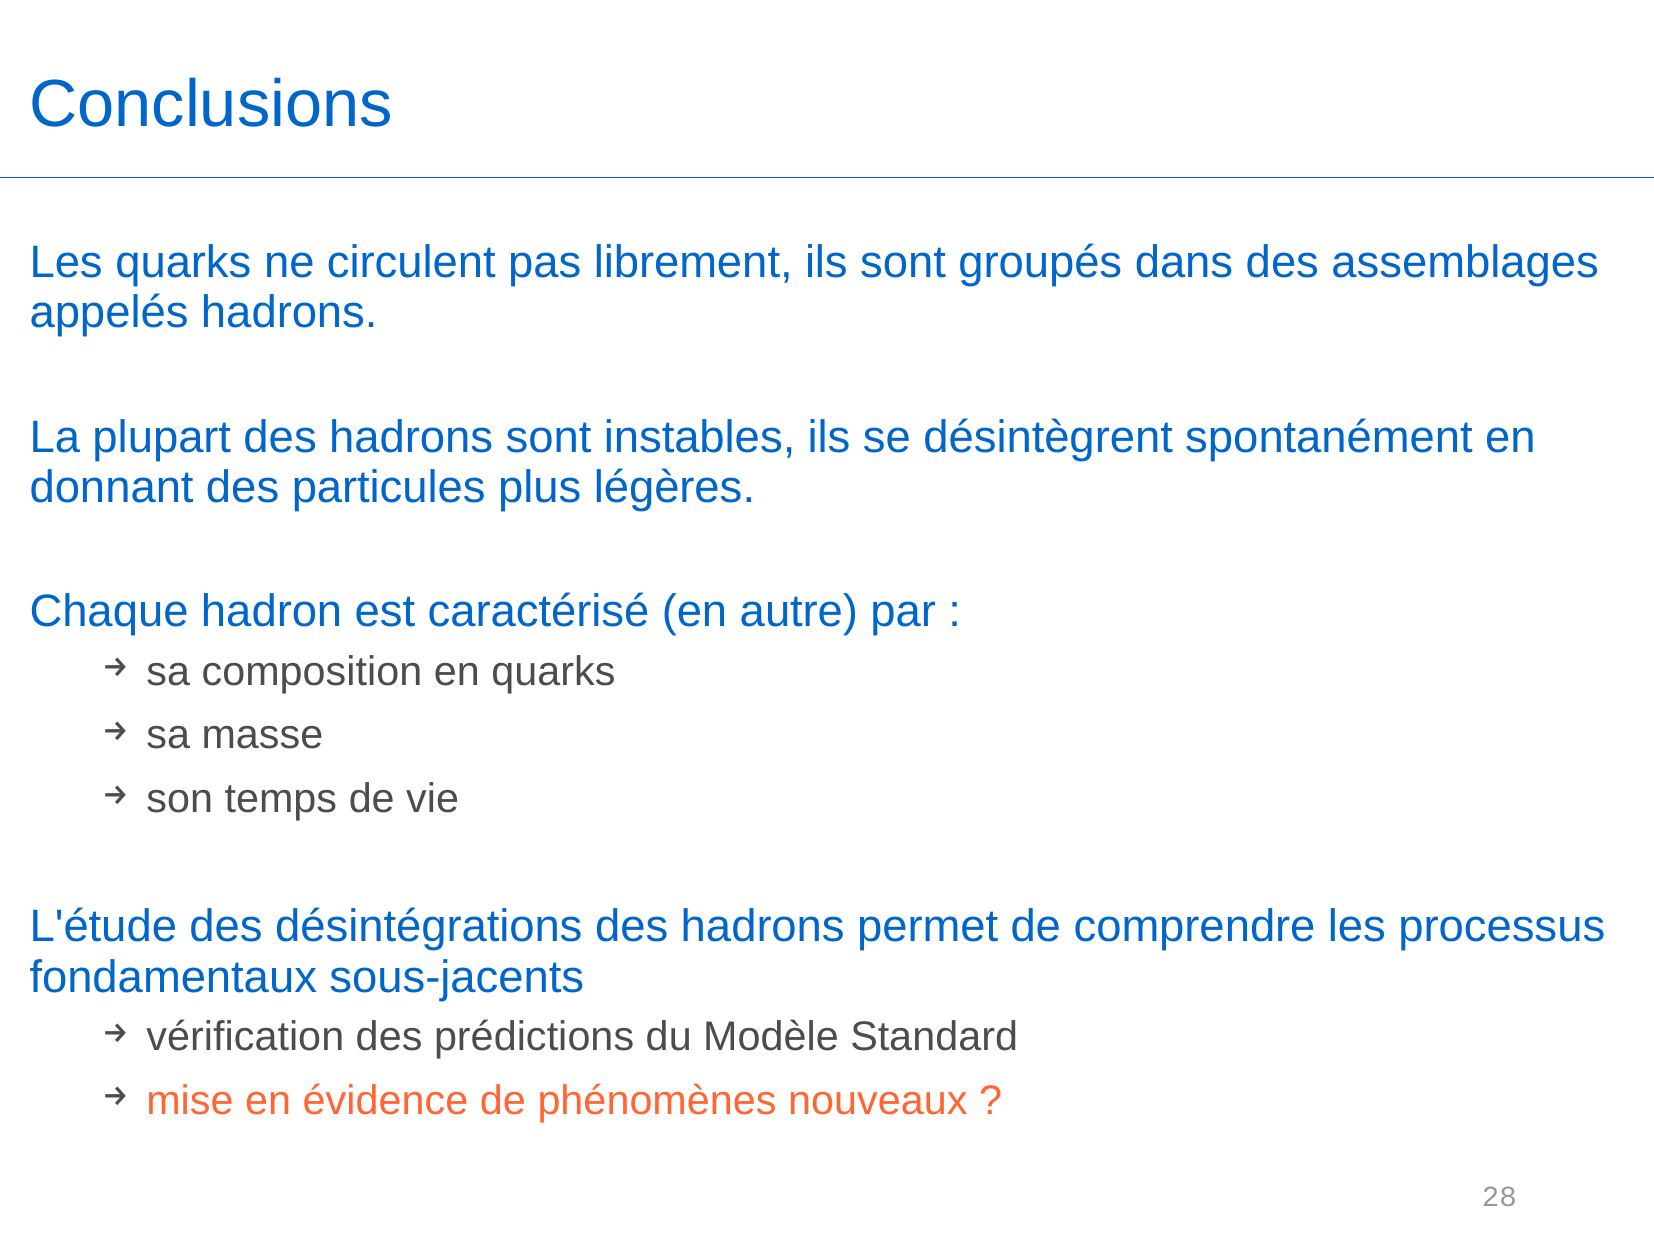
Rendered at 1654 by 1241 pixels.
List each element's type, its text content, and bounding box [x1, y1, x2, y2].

list Les quarks ne circulent pas librement, ils sont groupés dans des assemblages appelés hadrons. La plupart des hadrons sont instables, ils se désintègrent spontanément en donnant des particules plus légères. Chaque hadron est caractérisé (en autre) par : sa composition en quarks sa masse son temps de vie L'étude des désintégrations des hadrons permet de comprendre les processus fondamentaux sous-jacents vérification des prédictions du Modèle Standard mise en évidence de phénomènes nouveaux ? [29, 236, 1625, 1125]
title Conclusions [29, 29, 1625, 178]
